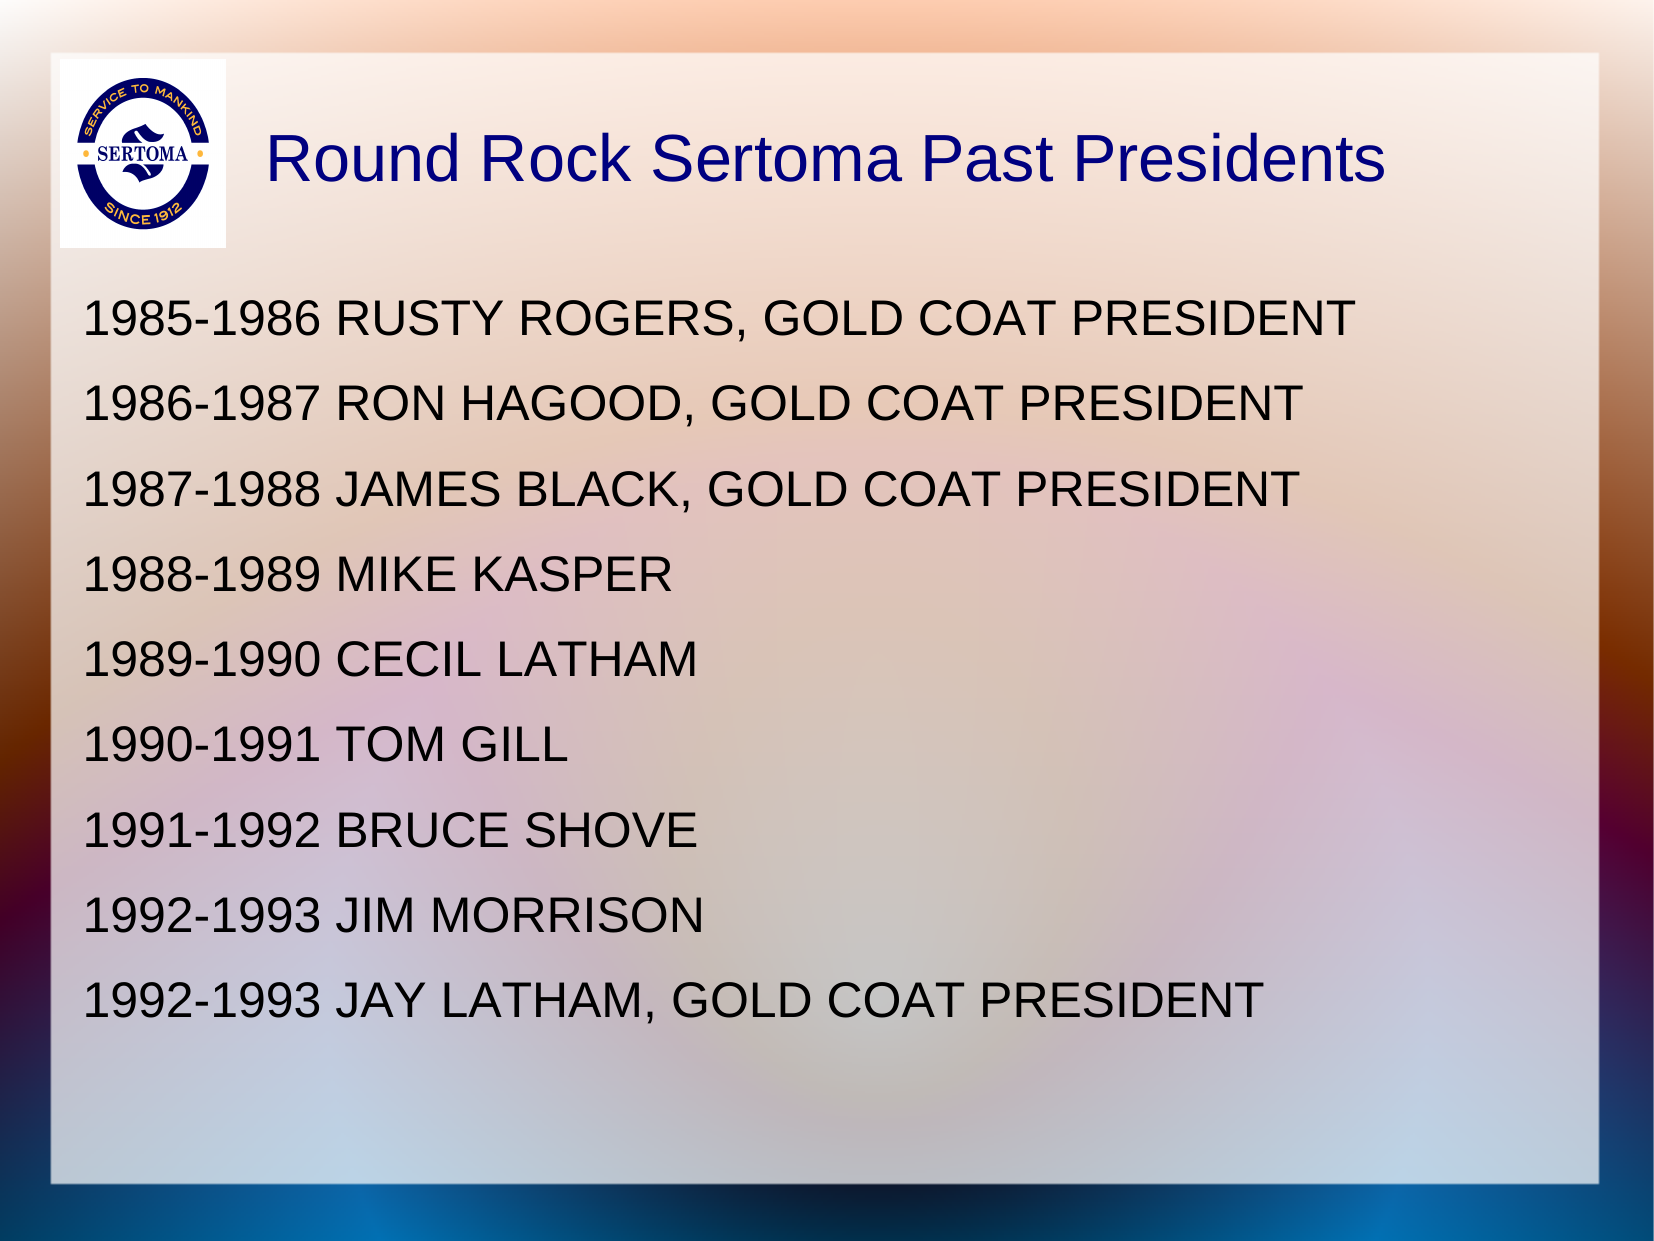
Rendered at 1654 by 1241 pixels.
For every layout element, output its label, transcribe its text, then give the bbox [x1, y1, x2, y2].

list 1985-1986 RUSTY ROGERS, GOLD COAT PRESIDENT 1986-1987 RON HAGOOD, GOLD COAT PRESIDENT 1987-1988 JAMES BLACK, GOLD COAT PRESIDENT 1988-1989 MIKE KASPER 1989-1990 CECIL LATHAM 1990-1991 TOM GILL 1991-1992 BRUCE SHOVE 1992-1993 JIM MORRISON 1992-1993 JAY LATHAM, GOLD COAT PRESIDENT [82, 290, 1571, 1241]
title Round Rock Sertoma Past Presidents [82, 55, 1571, 263]
picture [0, 0, 1654, 1241]
